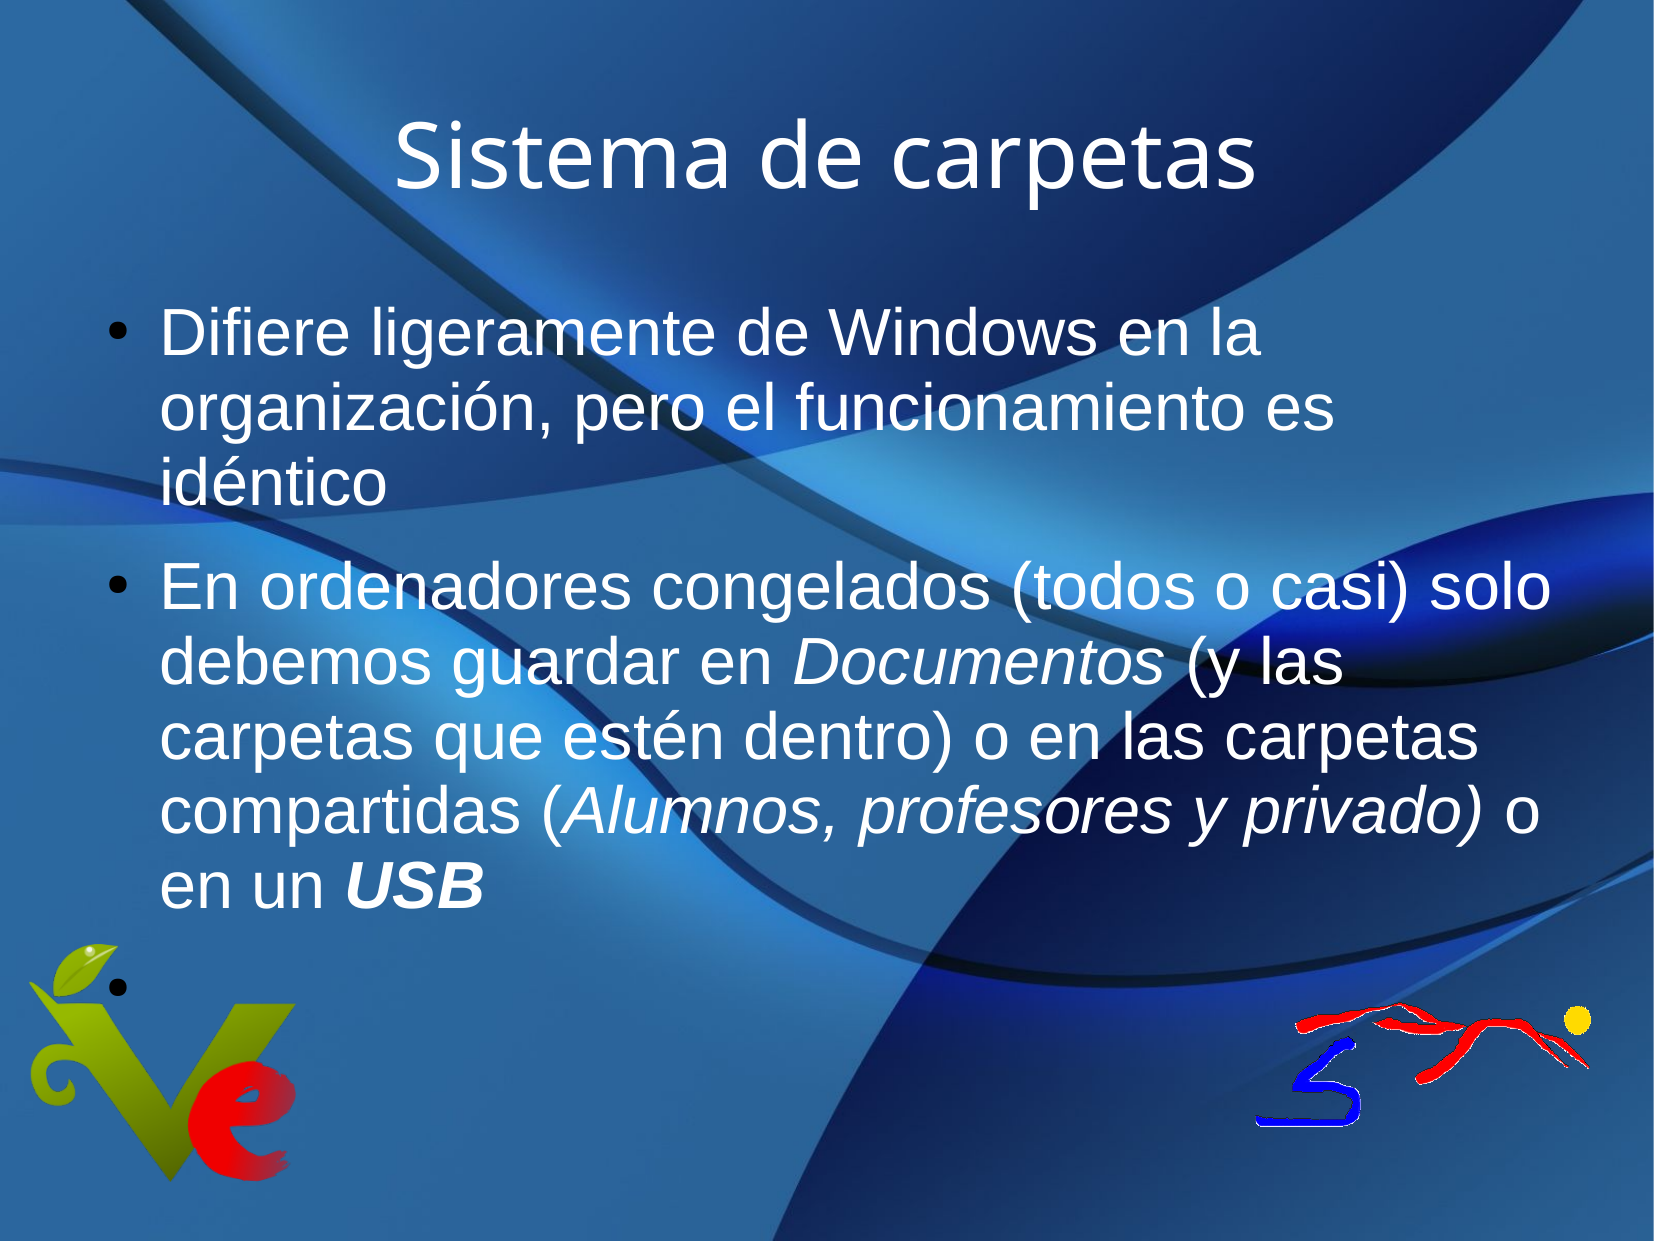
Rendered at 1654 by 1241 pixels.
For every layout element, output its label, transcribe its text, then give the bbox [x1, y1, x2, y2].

list Difiere ligeramente de Windows en la organización, pero el funcionamiento es idéntico En ordenadores congelados (todos o casi) solo debemos guardar en Documentos (y las carpetas que estén dentro) o en las carpetas compartidas (Alumnos, profesores y privado) o en un USB [88, 295, 1577, 1241]
picture [0, 0, 1654, 1241]
title Sistema de carpetas [82, 49, 1571, 257]
